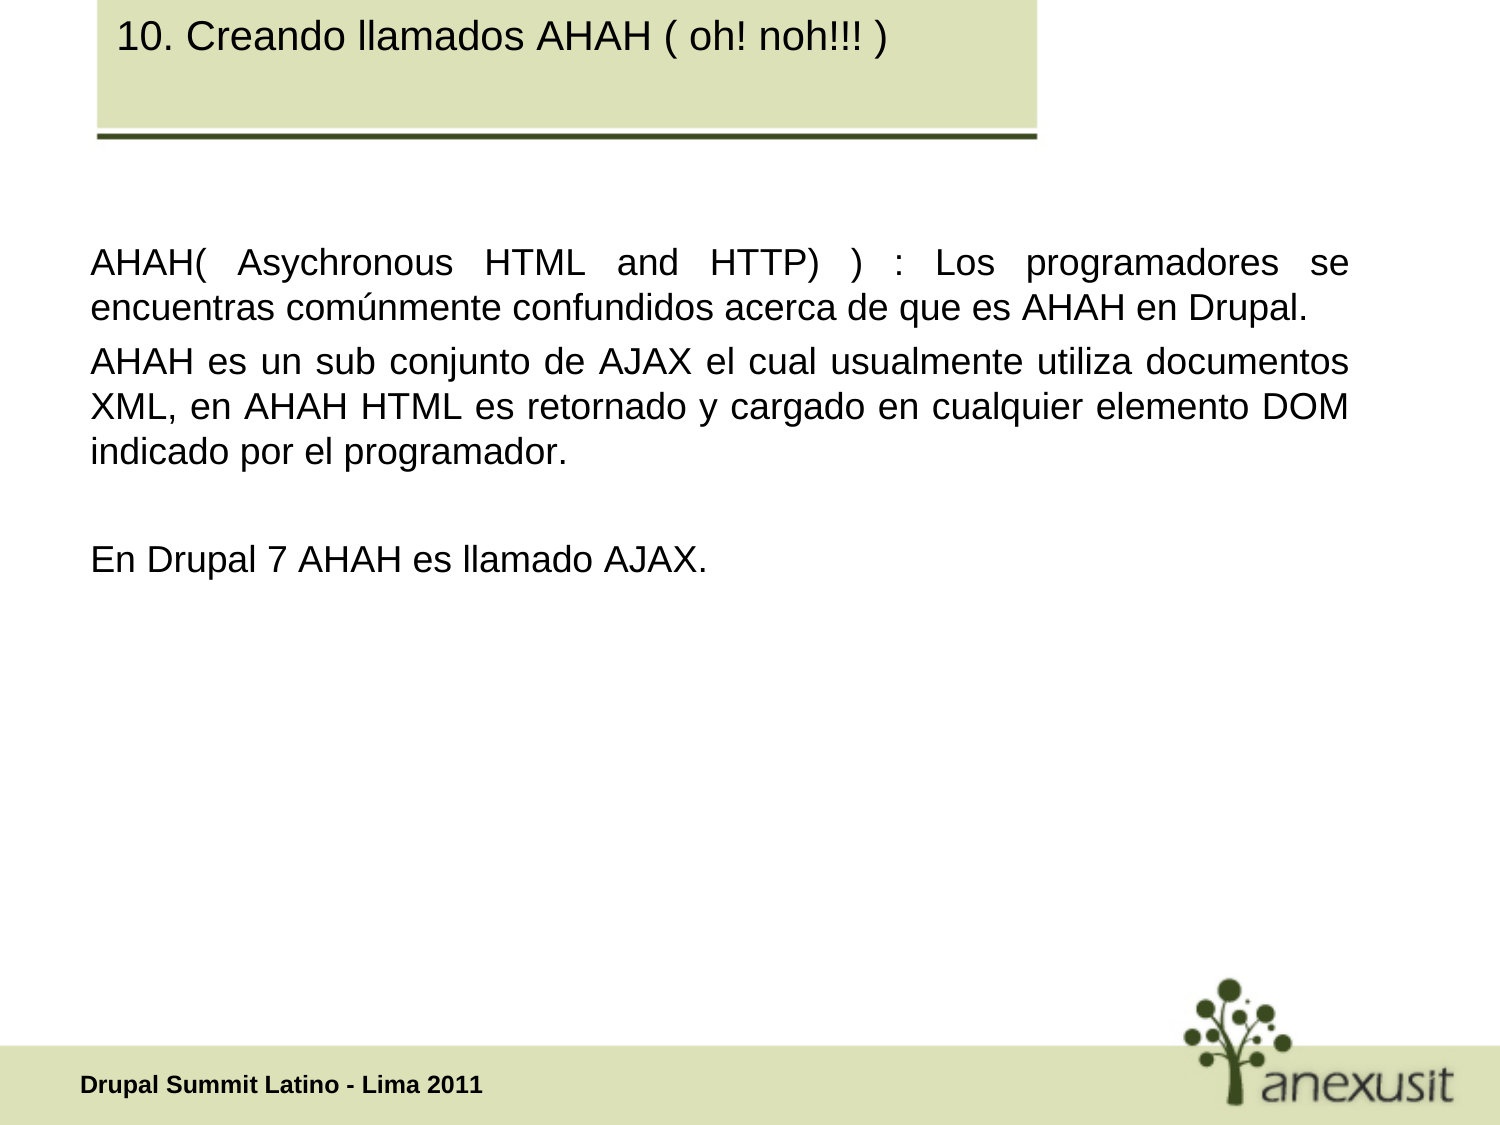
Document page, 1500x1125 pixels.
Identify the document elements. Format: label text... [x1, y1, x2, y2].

text_box Drupal Summit Latino - Lima 2011 [65, 1060, 1066, 1106]
text_box 10. Creando llamados AHAH ( oh! noh!!! ) [101, 0, 933, 119]
text_box AHAH( Asychronous HTML and HTTP) ) : Los programadores se encuentras comúnmente confundidos acerca de que es AHAH en Drupal. AHAH es un sub conjunto de AJAX el cual usualmente utiliza documentos XML, en AHAH HTML es retornado y cargado en cualquier elemento DOM indicado por el programador. En Drupal 7 AHAH es llamado AJAX. [75, 229, 1366, 906]
picture [0, 0, 1500, 1125]
